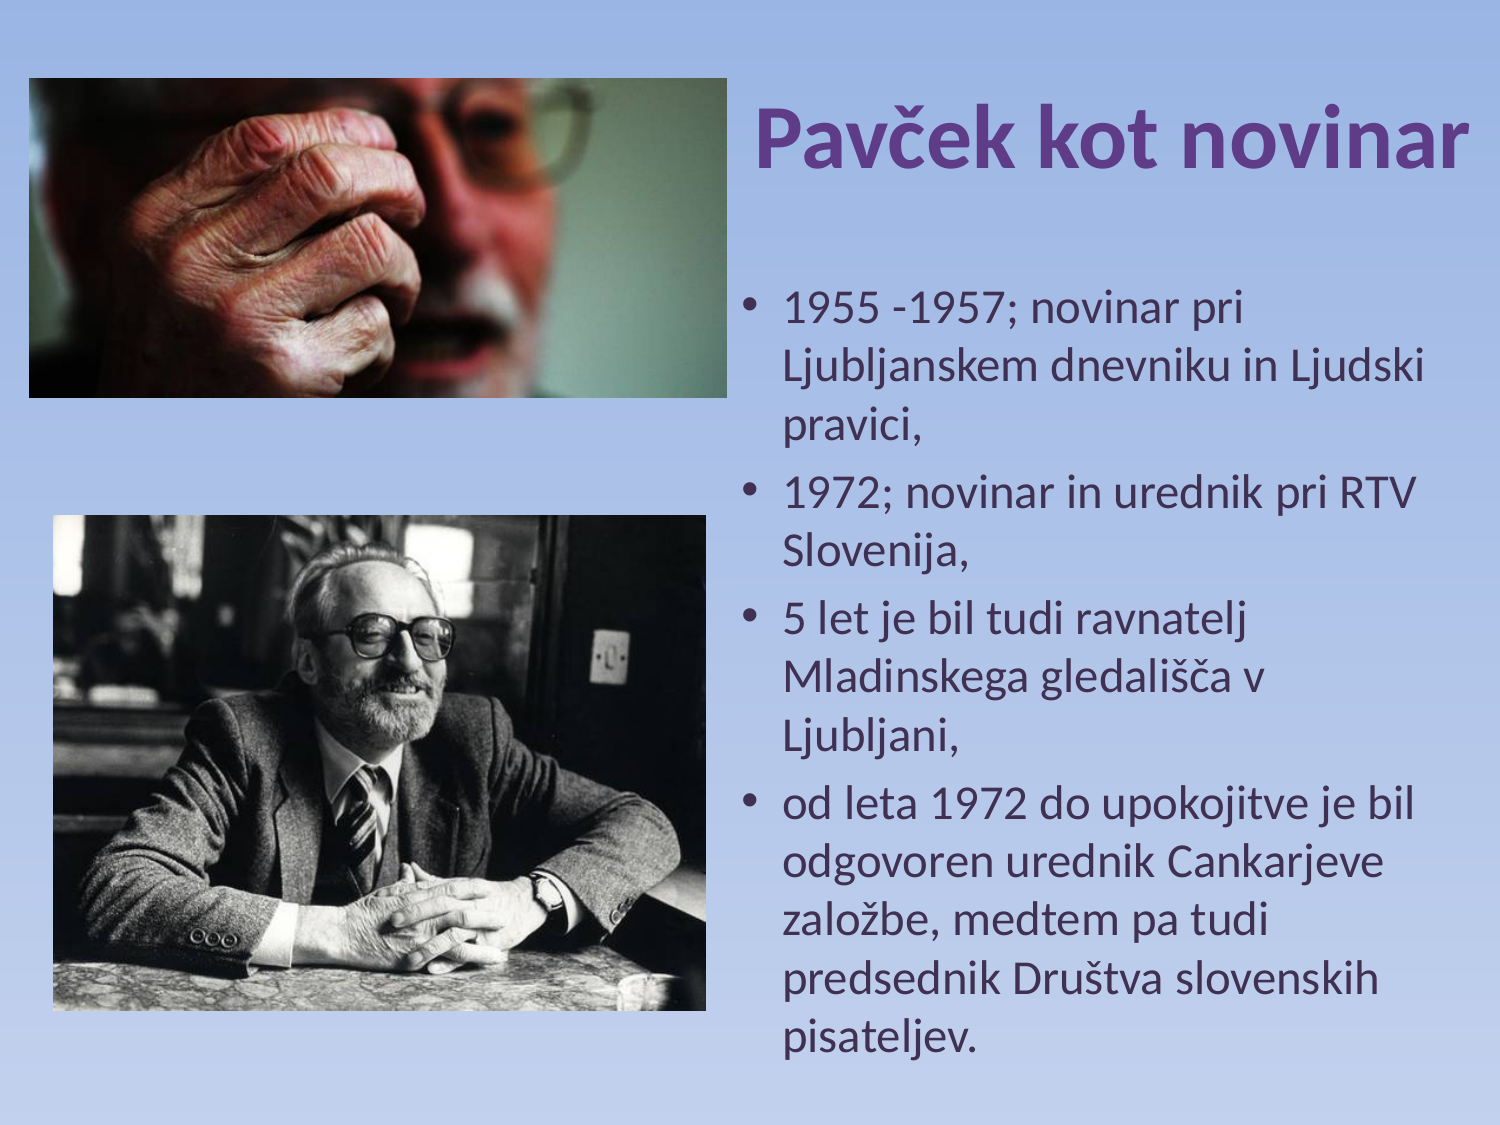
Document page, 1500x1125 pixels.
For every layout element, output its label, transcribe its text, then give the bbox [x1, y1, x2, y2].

list 1955 -1957; novinar pri Ljubljanskem dnevniku in Ljudski pravici, 1972; novinar in urednik pri RTV Slovenija, 5 let je bil tudi ravnatelj Mladinskega gledališča v Ljubljani, od leta 1972 do upokojitve je bil odgovoren urednik Cankarjeve založbe, medtem pa tudi predsednik Društva slovenskih pisateljev. [726, 267, 1471, 1075]
picture [29, 78, 727, 398]
picture [53, 515, 706, 1011]
title Pavček kot novinar [726, 42, 1500, 220]
